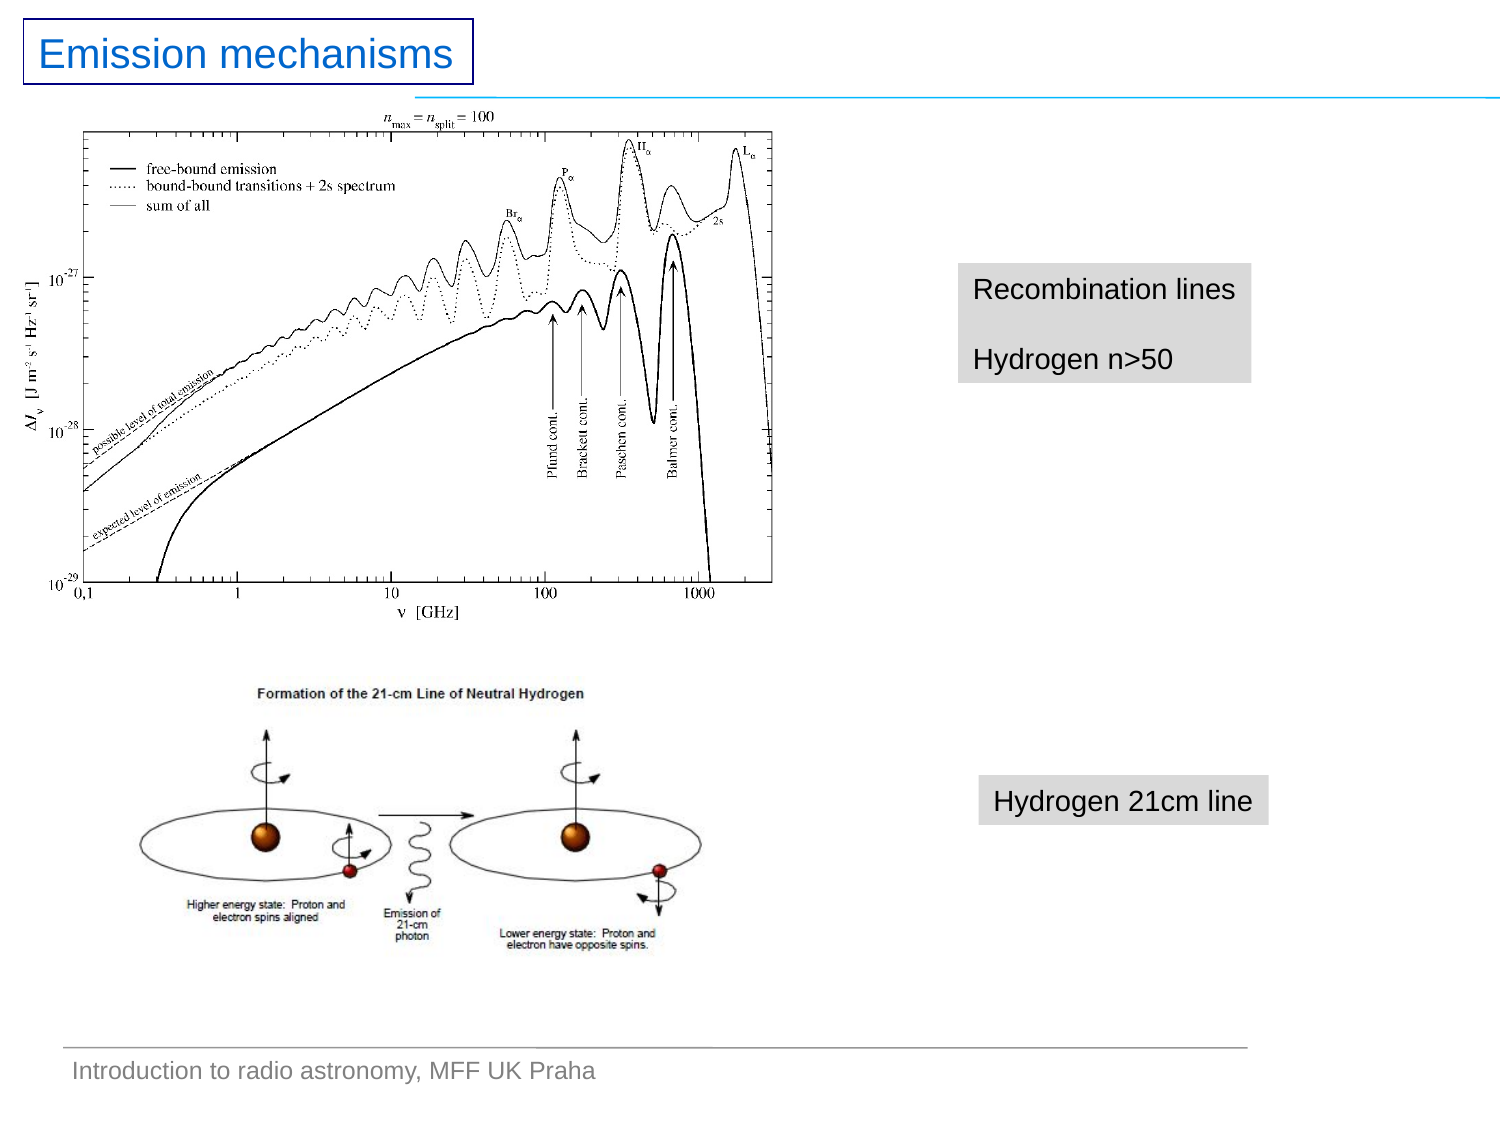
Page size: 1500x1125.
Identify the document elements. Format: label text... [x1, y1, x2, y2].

text_box Emission mechanisms [23, 18, 473, 85]
text_box Recombination lines Hydrogen n>50 [958, 263, 1252, 383]
picture [103, 676, 727, 976]
text_box Hydrogen 21cm line [978, 775, 1269, 825]
picture [23, 109, 774, 622]
